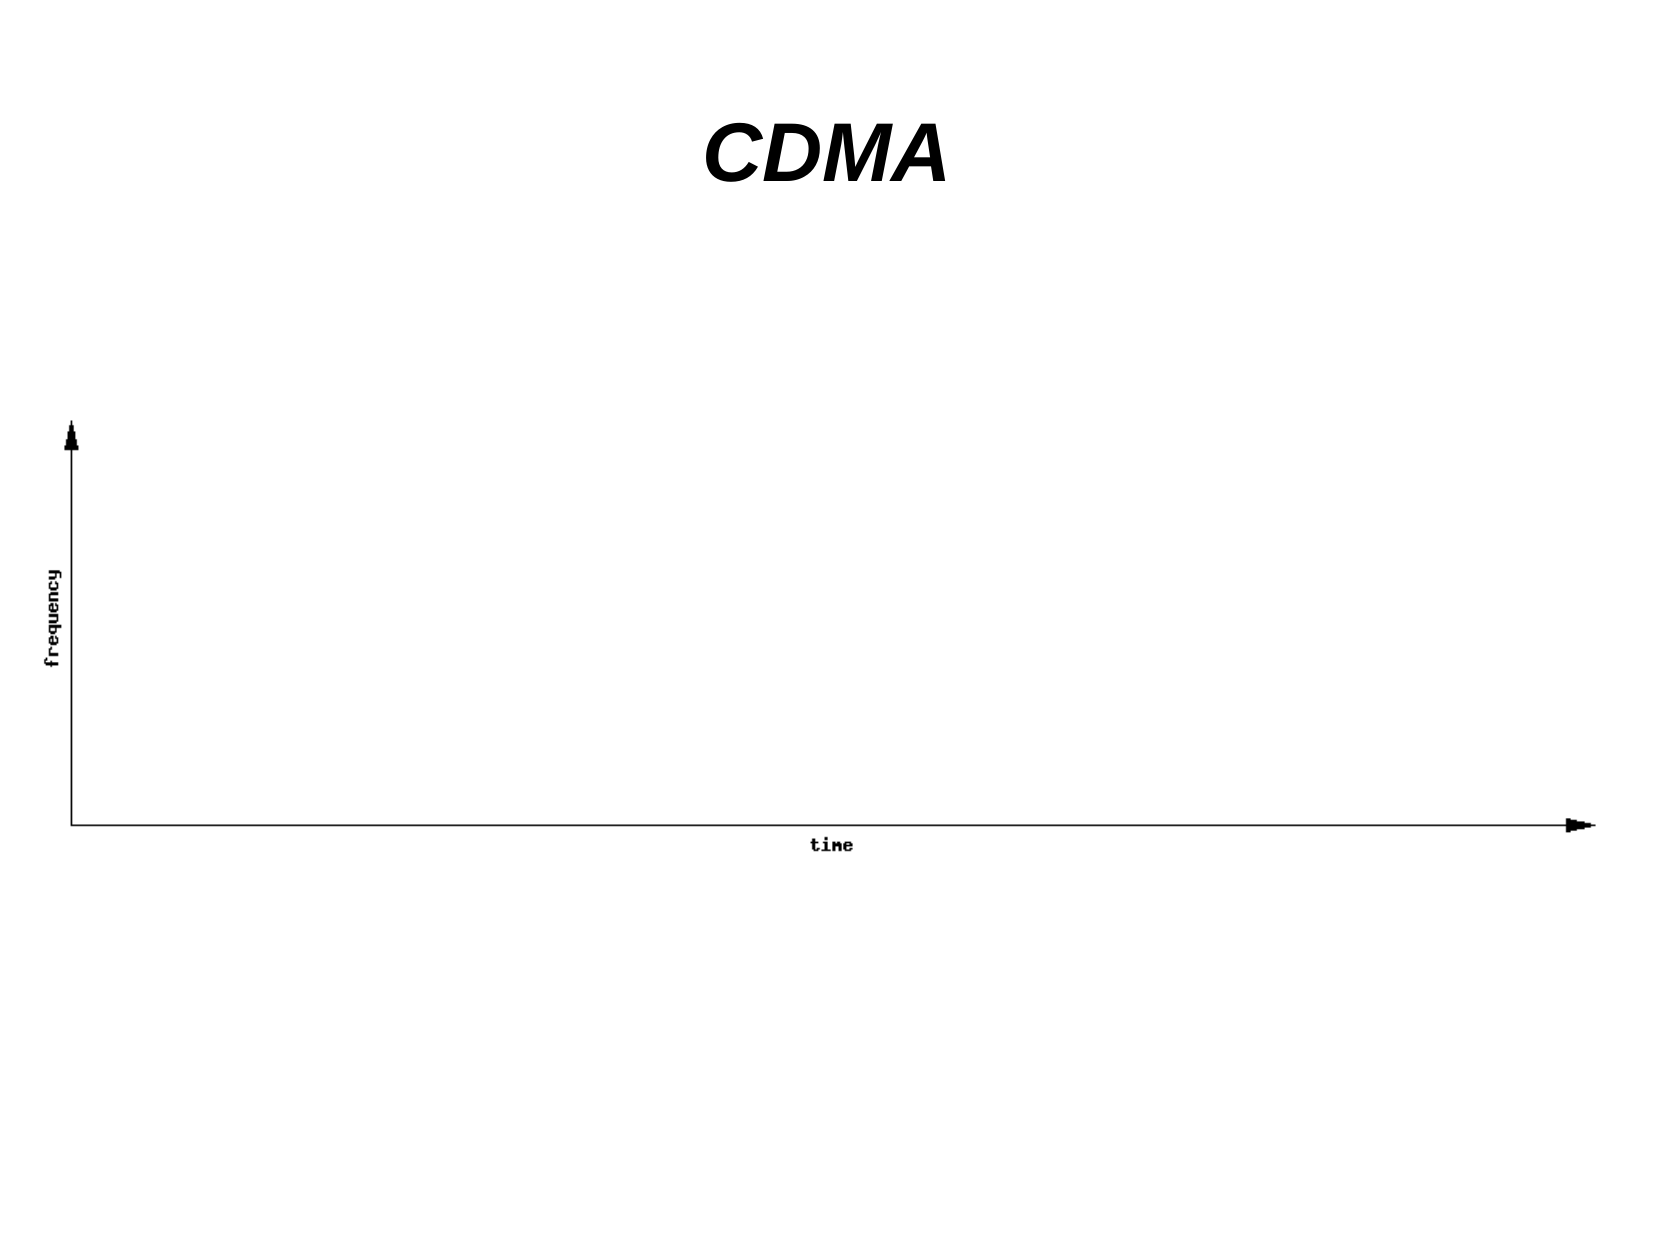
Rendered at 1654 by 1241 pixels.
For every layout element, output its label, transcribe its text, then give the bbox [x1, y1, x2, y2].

title CDMA [82, 49, 1571, 257]
picture [32, 388, 1627, 856]
